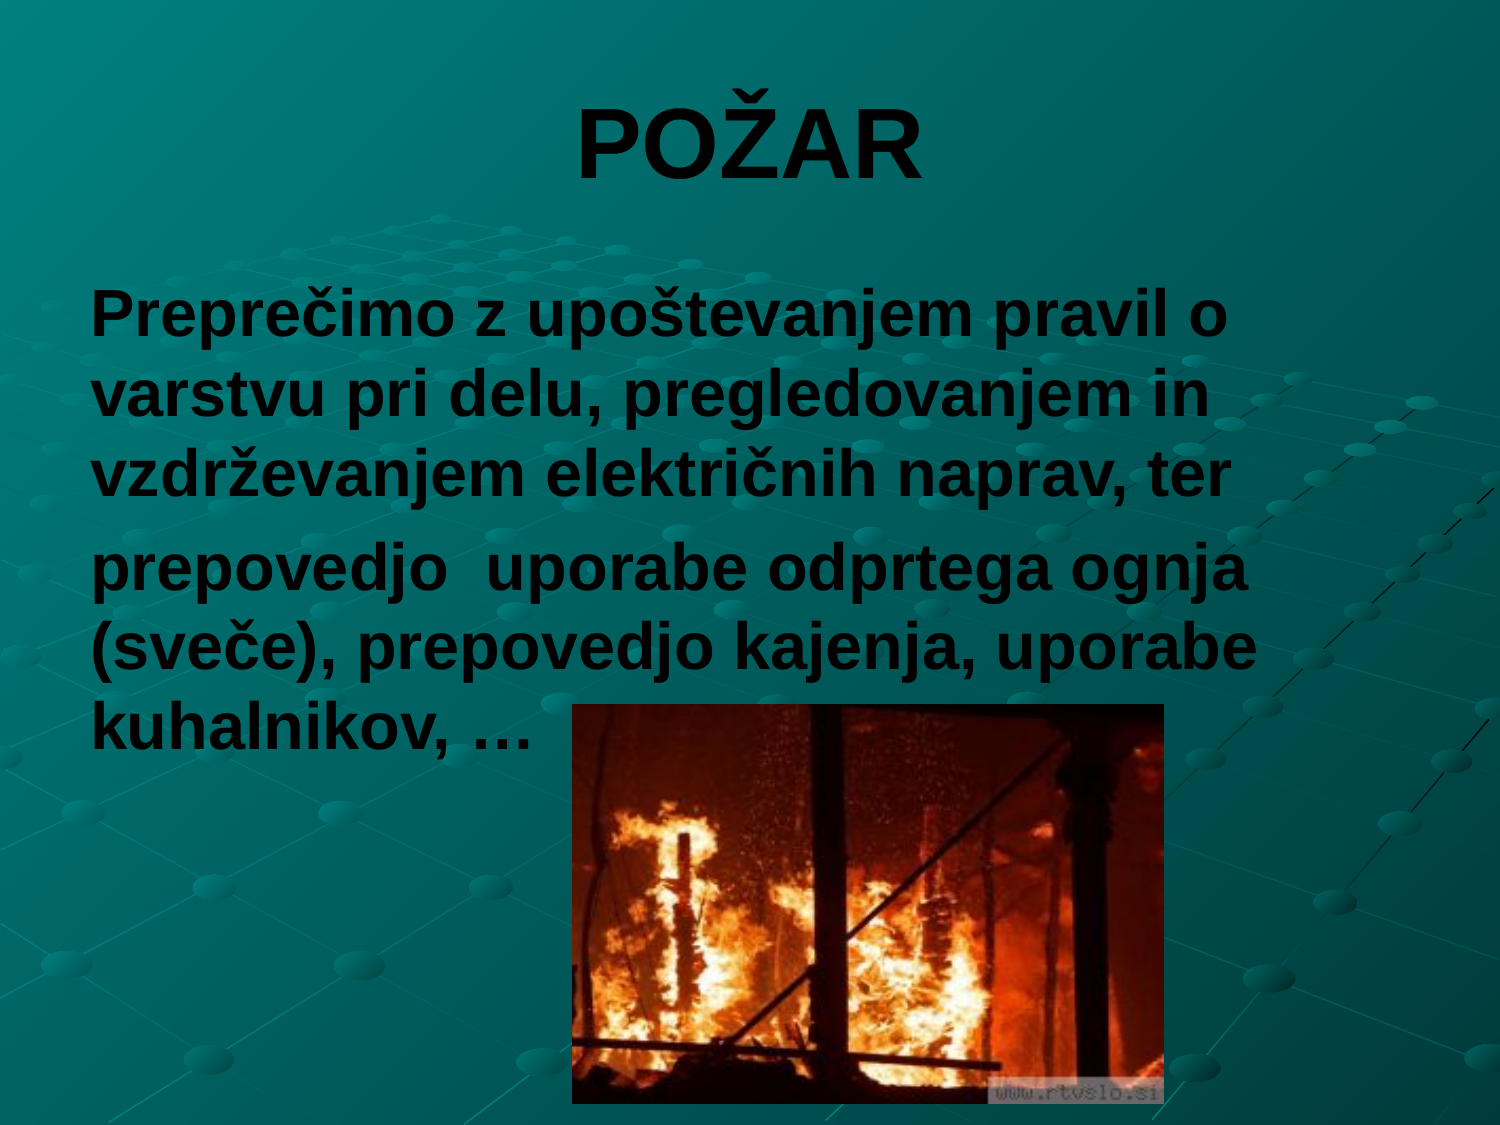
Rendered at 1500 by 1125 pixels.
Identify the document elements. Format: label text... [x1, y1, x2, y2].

list Preprečimo z upoštevanjem pravil o varstvu pri delu, pregledovanjem in vzdrževanjem električnih naprav, ter prepovedjo uporabe odprtega ognja (sveče), prepovedjo kajenja, uporabe kuhalnikov, … [75, 262, 1425, 1007]
picture [572, 704, 1164, 1104]
title POŽAR [75, 45, 1425, 233]
